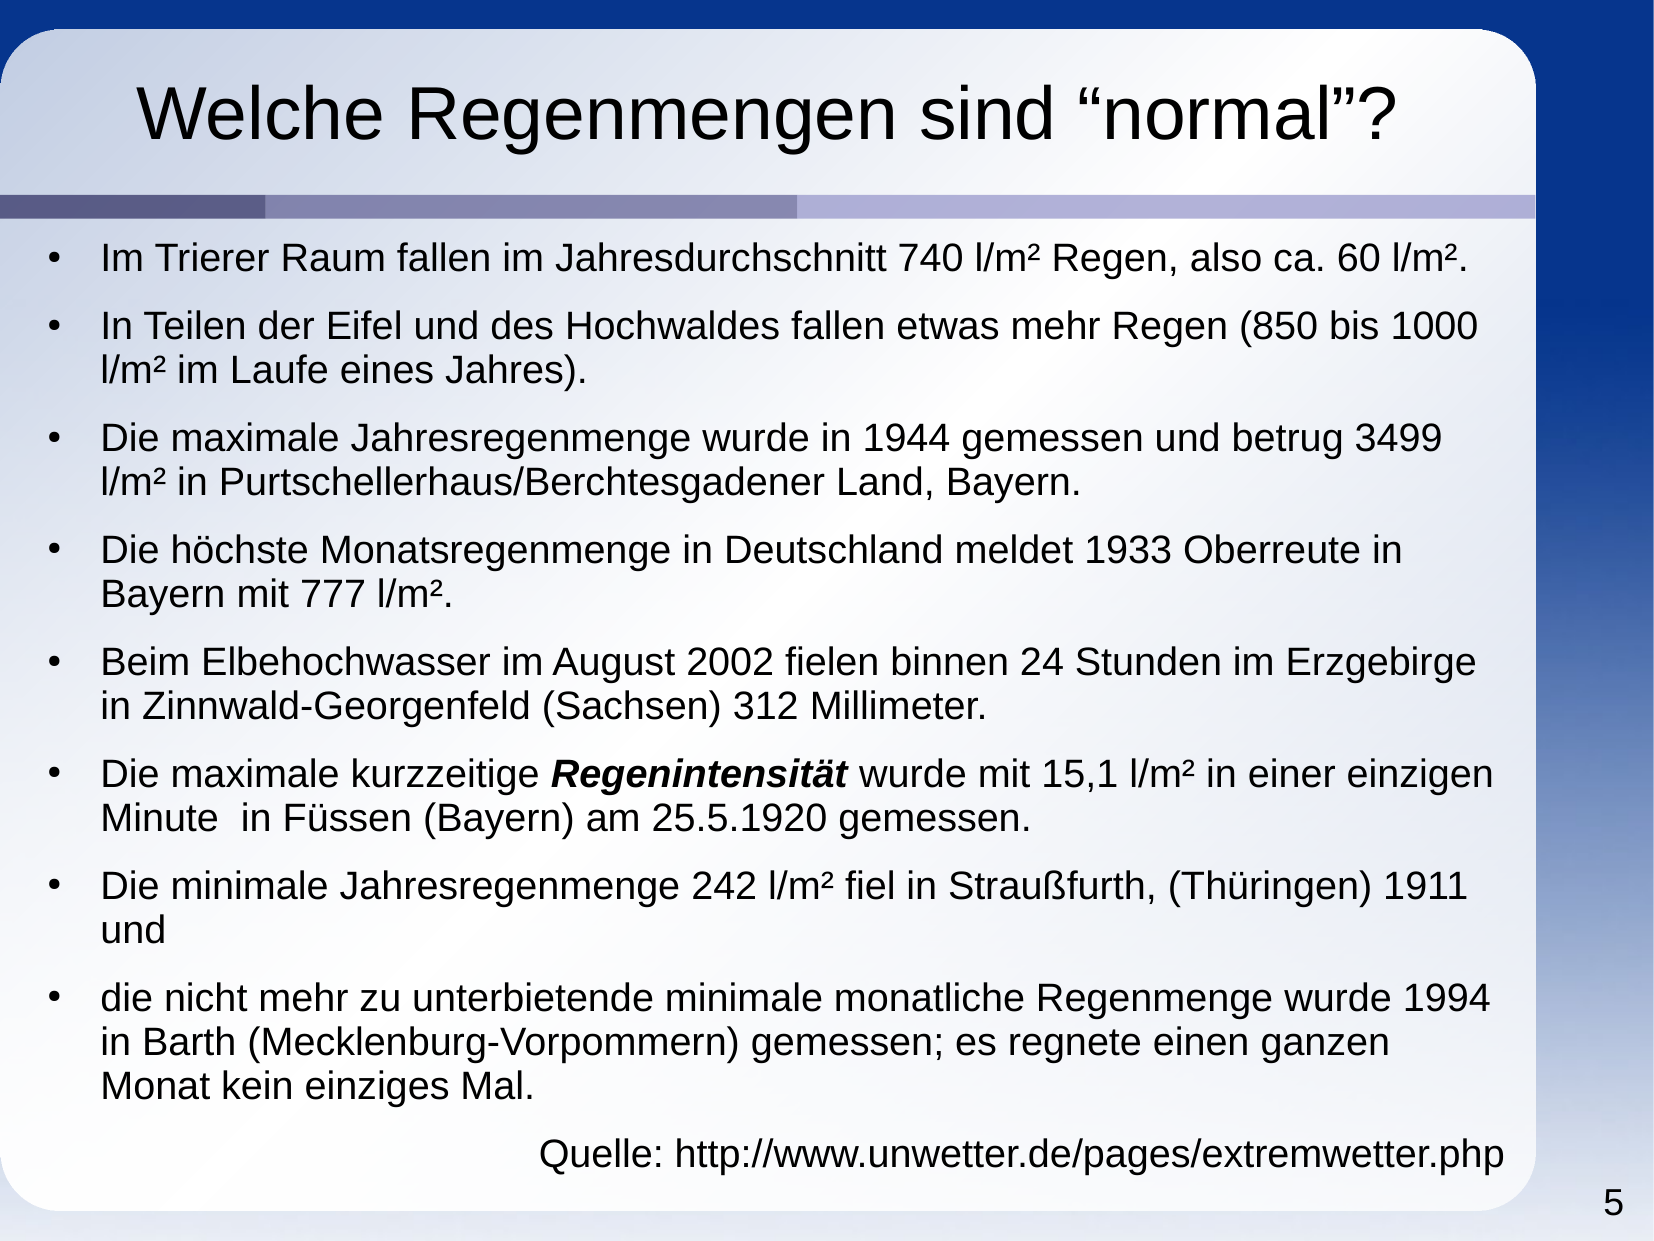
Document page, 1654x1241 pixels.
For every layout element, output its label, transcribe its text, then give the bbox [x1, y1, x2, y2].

list Im Trierer Raum fallen im Jahresdurchschnitt 740 l/m² Regen, also ca. 60 l/m². In Teilen der Eifel und des Hochwaldes fallen etwas mehr Regen (850 bis 1000 l/m² im Laufe eines Jahres). Die maximale Jahresregenmenge wurde in 1944 gemessen und betrug 3499 l/m² in Purtschellerhaus/Berchtesgadener Land, Bayern. Die höchste Monatsregenmenge in Deutschland meldet 1933 Oberreute in Bayern mit 777 l/m². Beim Elbehochwasser im August 2002 fielen binnen 24 Stunden im Erzgebirge in Zinnwald-Georgenfeld (Sachsen) 312 Millimeter. Die maximale kurzzeitige Regenintensität wurde mit 15,1 l/m² in einer einzigen Minute in Füssen (Bayern) am 25.5.1920 gemessen. Die minimale Jahresregenmenge 242 l/m² fiel in Straußfurth, (Thüringen) 1911 und die nicht mehr zu unterbietende minimale monatliche Regenmenge wurde 1994 in Barth (Mecklenburg-Vorpommern) gemessen; es regnete einen ganzen Monat kein einziges Mal. Quelle: http://www.unwetter.de/pages/extremwetter.php [29, 236, 1506, 1211]
picture [0, 0, 1654, 1241]
title Welche Regenmengen sind “normal”? [29, 49, 1506, 178]
